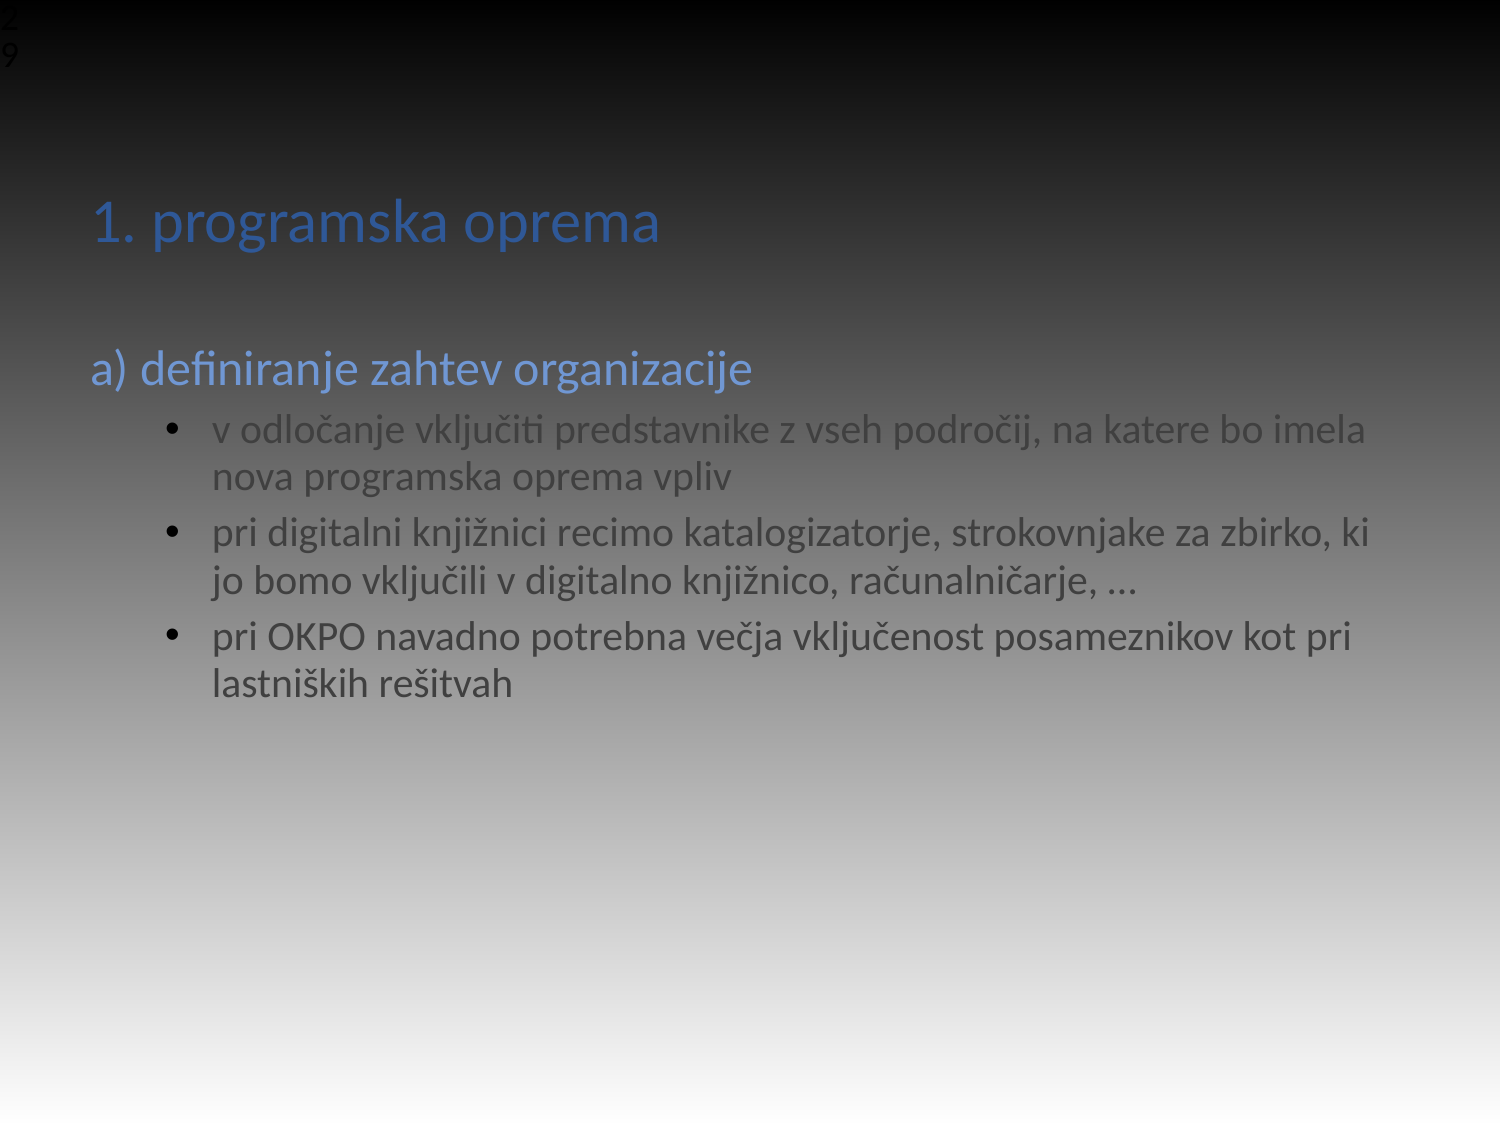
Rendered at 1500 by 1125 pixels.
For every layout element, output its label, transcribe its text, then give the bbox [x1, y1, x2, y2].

title 1. programska oprema [75, 0, 1425, 262]
list a) definiranje zahtev organizacije v odločanje vključiti predstavnike z vseh področij, na katere bo imela nova programska oprema vpliv pri digitalni knjižnici recimo katalogizatorje, strokovnjake za zbirko, ki jo bomo vključili v digitalno knjižnico, računalničarje, … pri OKPO navadno potrebna večja vključenost posameznikov kot pri lastniških rešitvah [75, 262, 1425, 1005]
